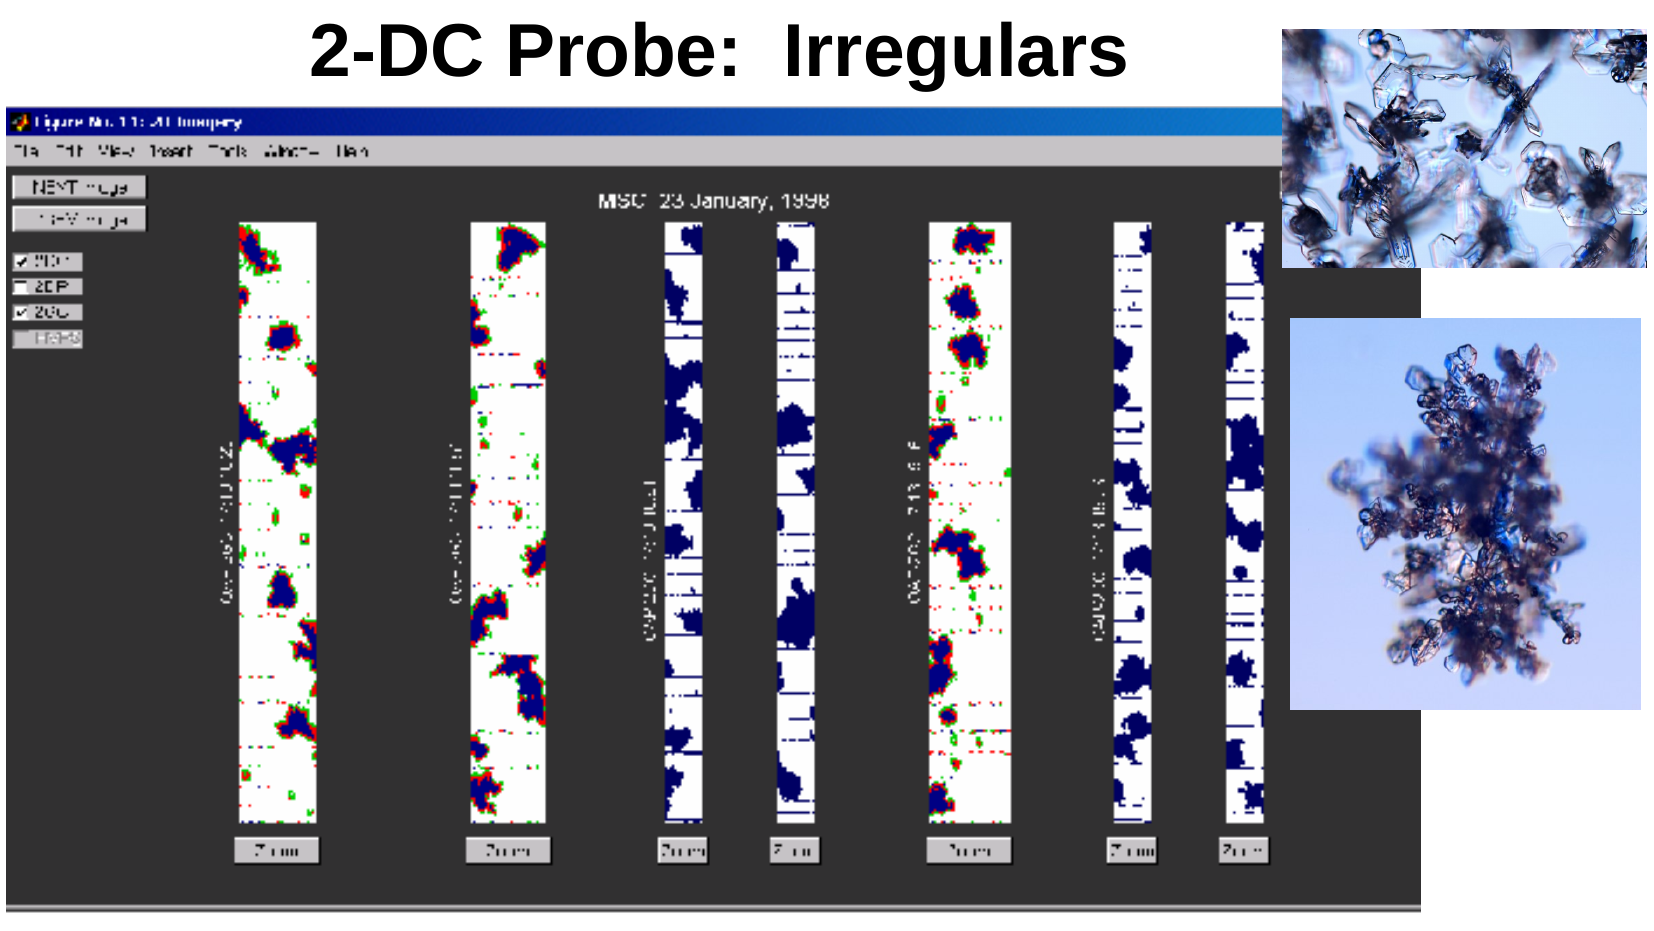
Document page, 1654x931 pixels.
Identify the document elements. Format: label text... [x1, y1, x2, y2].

picture [6, 29, 1647, 916]
text_box 2-DC Probe: Irregulars [0, 0, 1441, 101]
